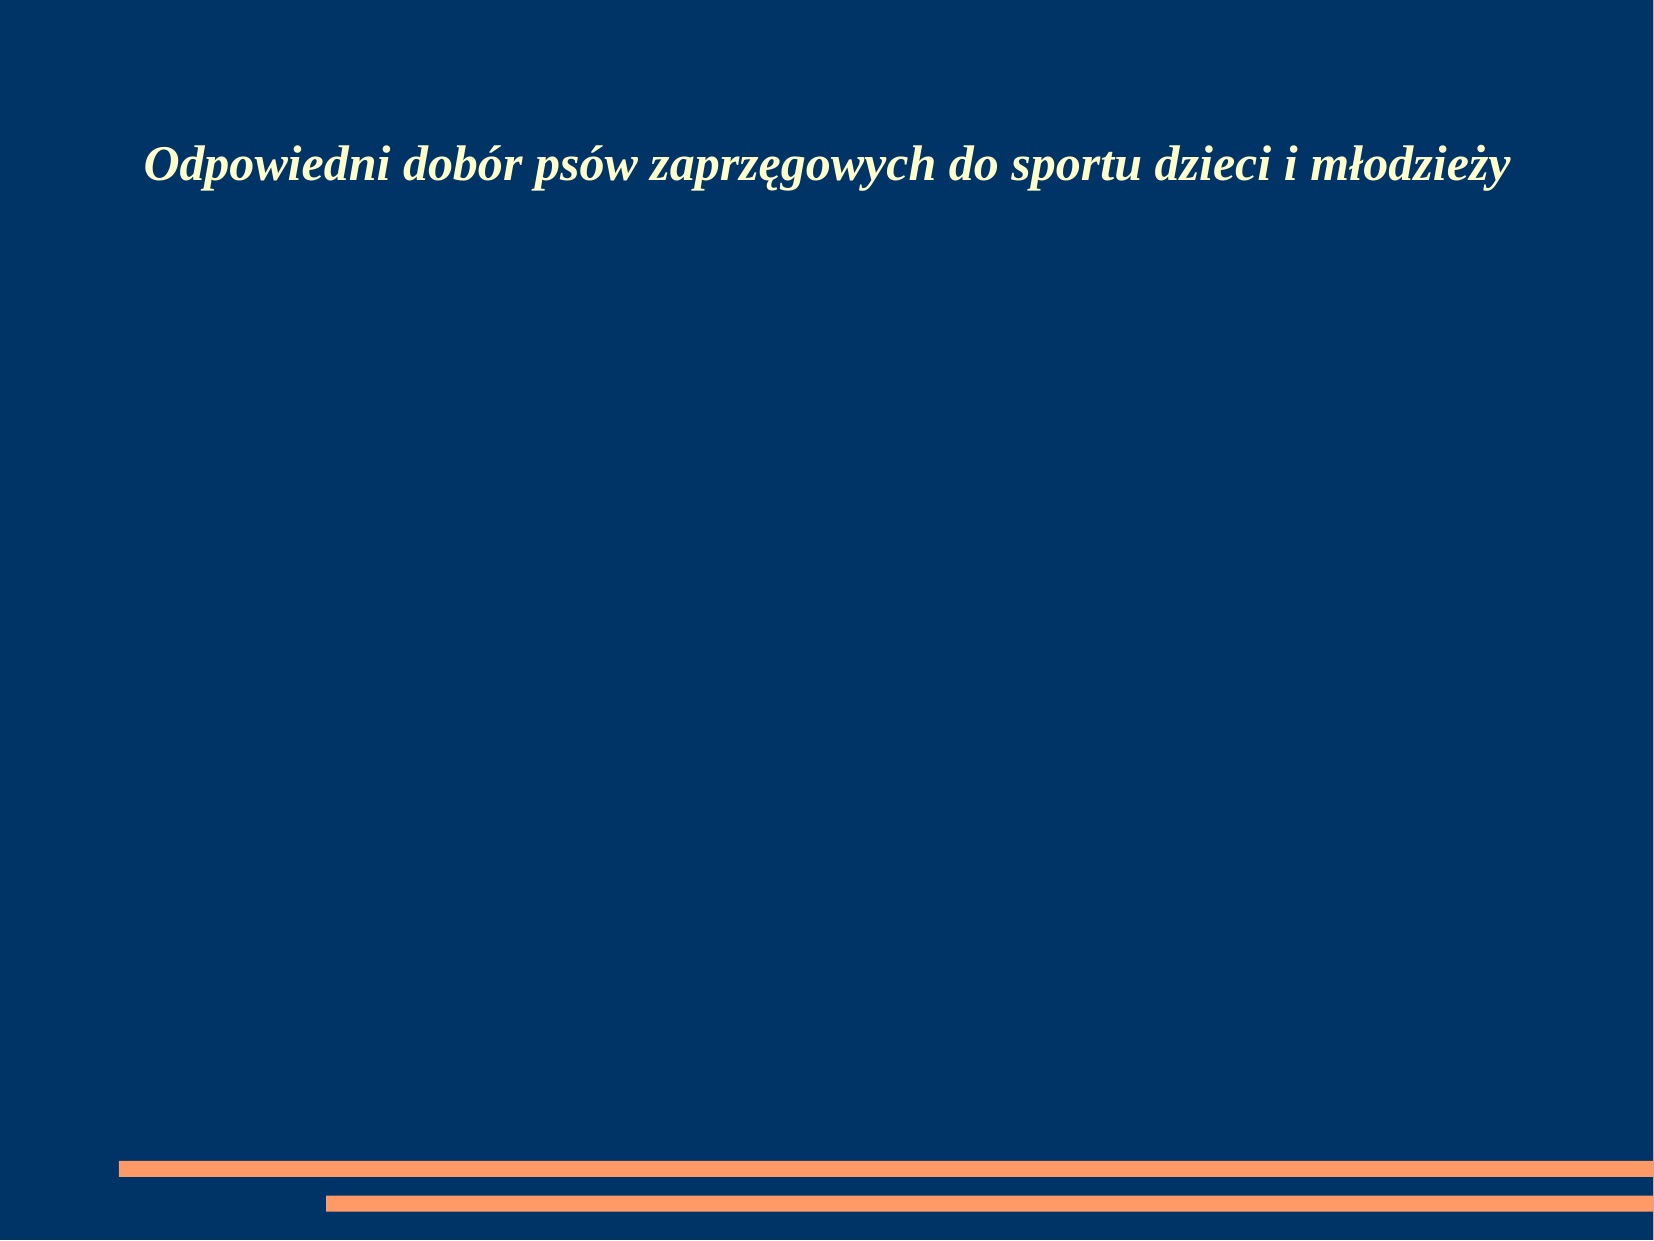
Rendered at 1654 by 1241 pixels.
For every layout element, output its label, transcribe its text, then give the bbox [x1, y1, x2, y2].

title Odpowiedni dobór psów zaprzęgowych do sportu dzieci i młodzieży [121, 46, 1534, 254]
